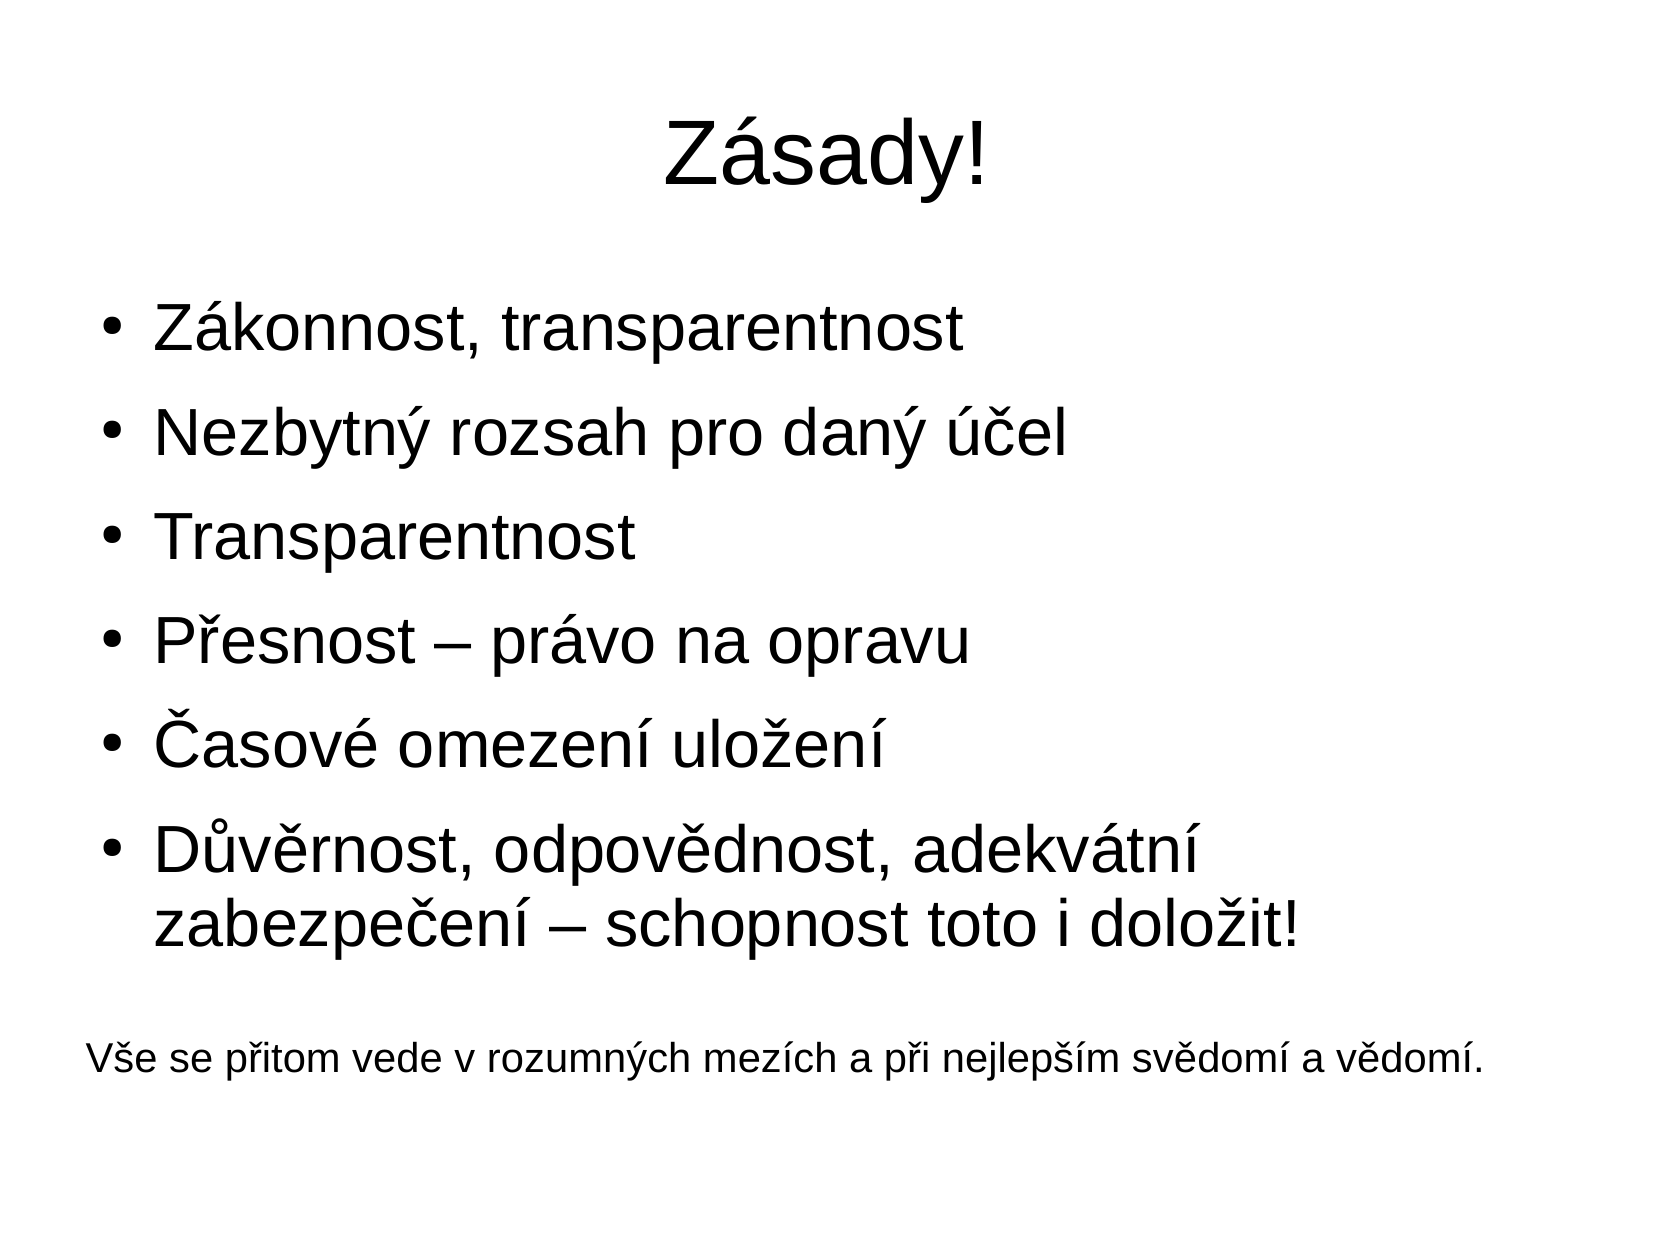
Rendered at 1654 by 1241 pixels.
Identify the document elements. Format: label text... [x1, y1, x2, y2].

title Zásady! [82, 49, 1571, 257]
text_box Vše se přitom vede v rozumných mezích a při nejlepším svědomí a vědomí. [70, 1027, 1512, 1136]
list Zákonnost, transparentnost Nezbytný rozsah pro daný účel Transparentnost Přesnost – právo na opravu Časové omezení uložení Důvěrnost, odpovědnost, adekvátní zabezpečení – schopnost toto i doložit! [82, 290, 1571, 1010]
